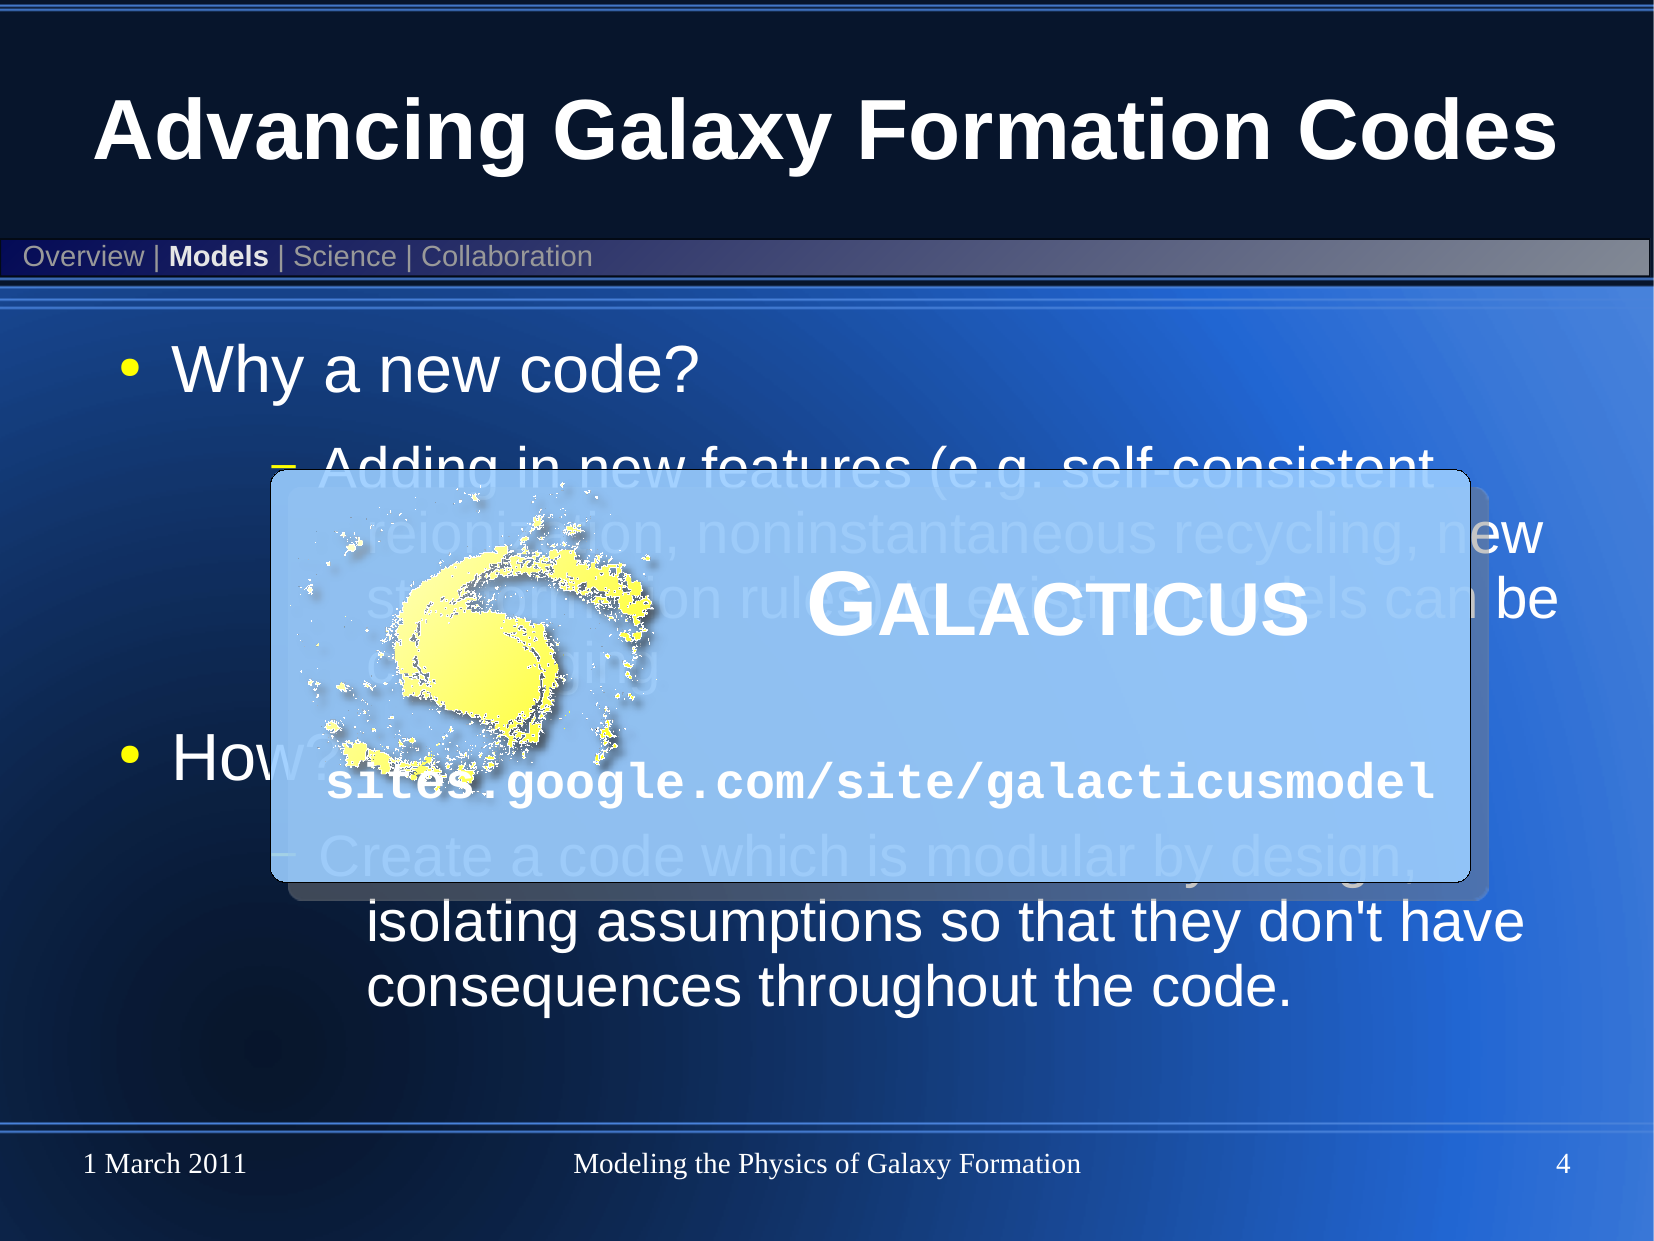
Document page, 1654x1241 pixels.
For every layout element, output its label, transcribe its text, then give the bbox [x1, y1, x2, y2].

text_box Overview | Models | Science | Collaboration [7, 232, 1651, 281]
title Advancing Galaxy Formation Codes [82, 33, 1571, 226]
text_box [0, 238, 7, 277]
list Why a new code? Adding in new features (e.g. self-consistent reionization, noninstantaneous recycling, new star formation rules) to existing models can be challenging How? Create a code which is modular by design, isolating assumptions so that they don't have consequences throughout the code. [82, 331, 1571, 1118]
picture [0, 0, 1654, 1241]
text_box [270, 469, 1471, 883]
title GALACTICUS sites.google.com/site/galacticusmodel [317, 521, 1443, 845]
